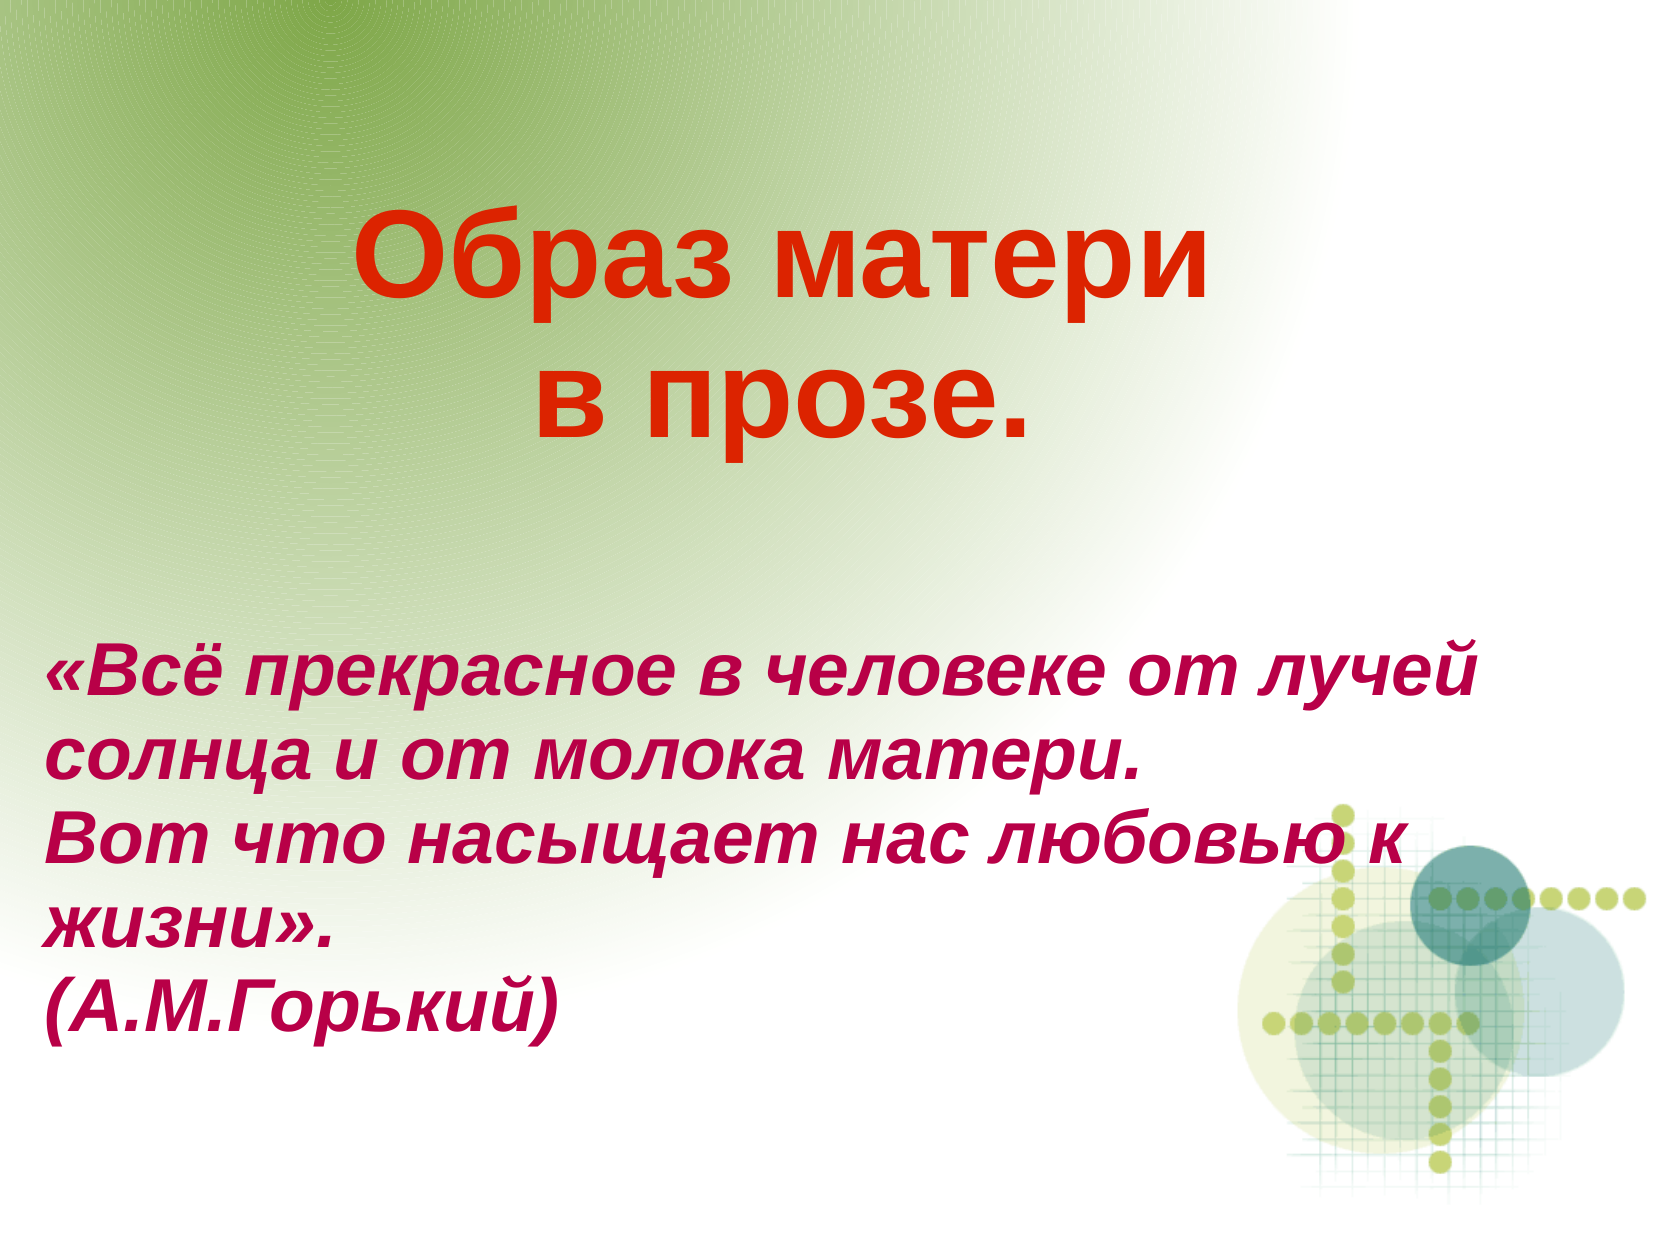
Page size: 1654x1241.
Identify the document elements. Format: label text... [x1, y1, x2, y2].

text_box «Всё прекрасное в человеке от лучей солнца и от молока матери. Вот что насыщает нас любовью к жизни». (А.М.Горький) [29, 620, 1536, 1169]
picture [1224, 792, 1654, 1211]
text_box Образ матери в прозе. [295, 177, 1270, 532]
